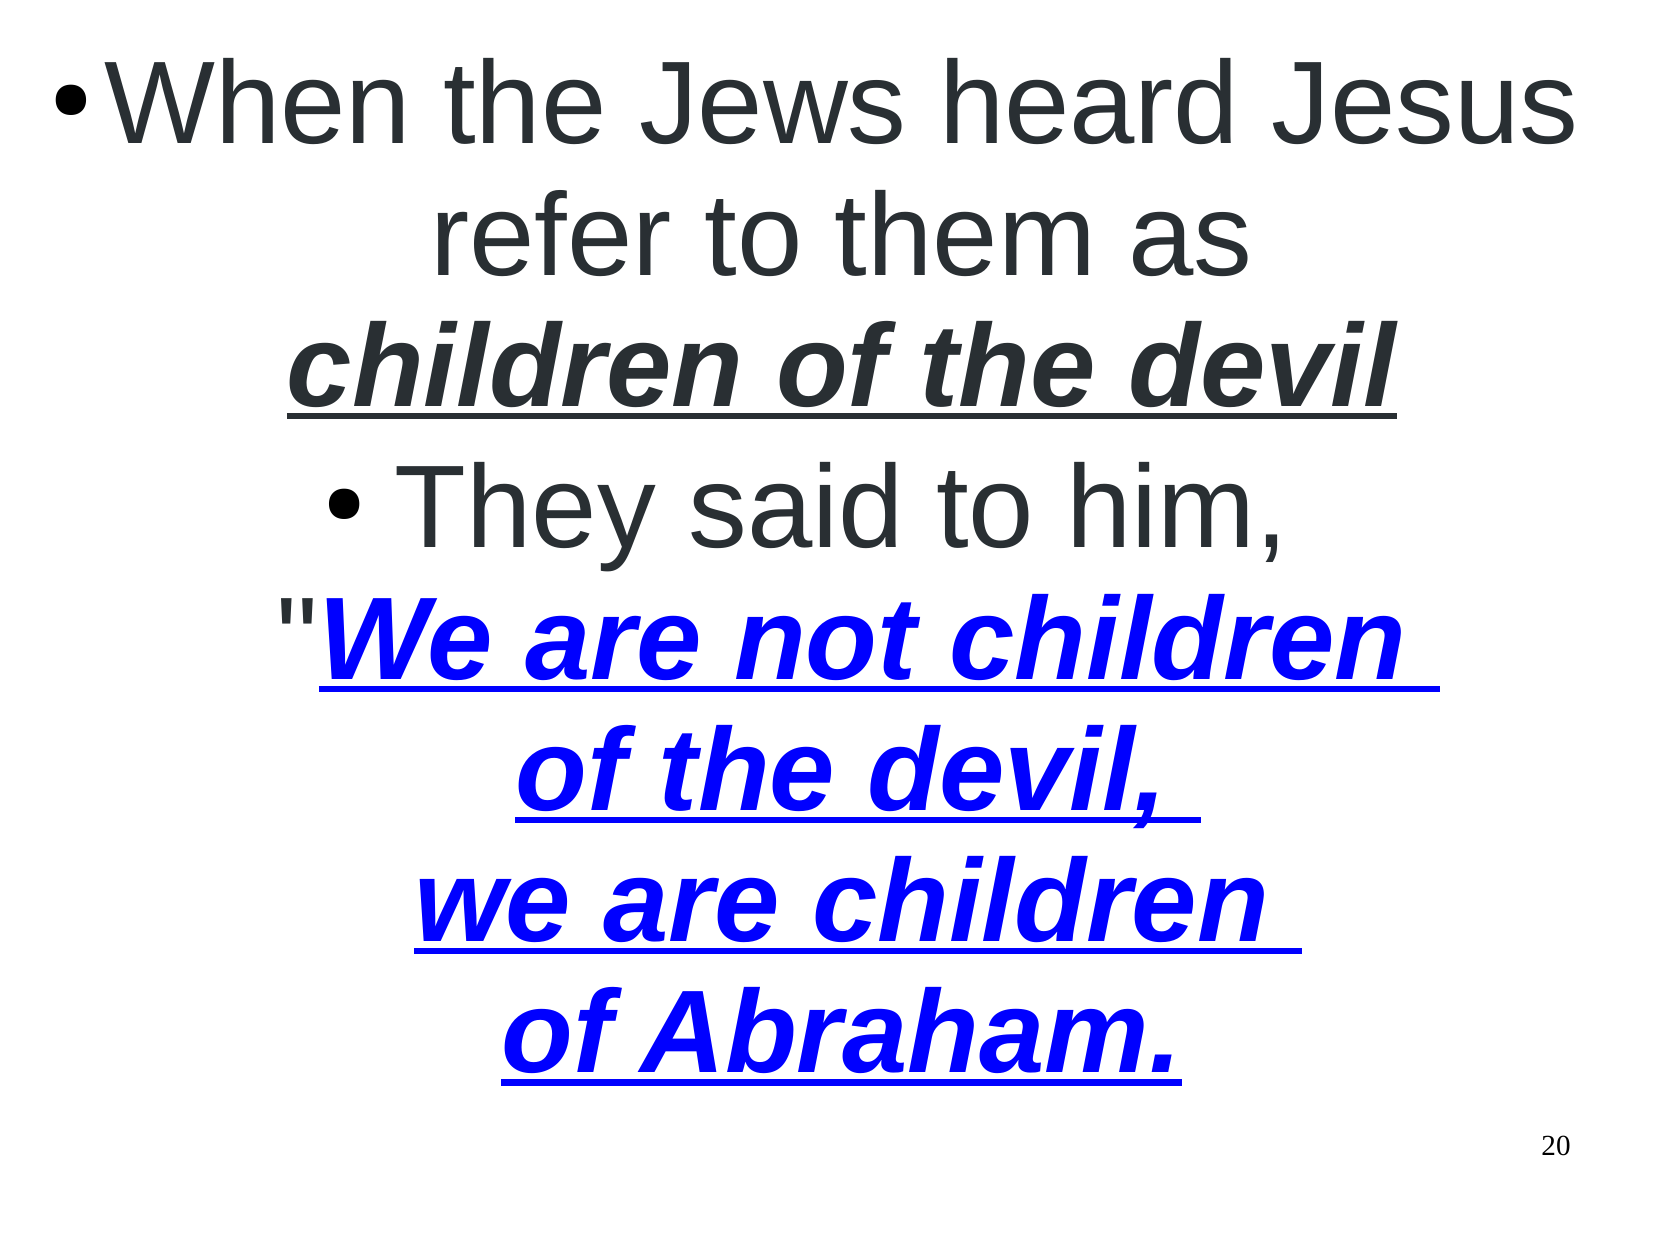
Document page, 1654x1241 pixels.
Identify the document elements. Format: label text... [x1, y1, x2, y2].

list When the Jews heard Jesus refer to them as children of the devil They said to him, "We are not children of the devil, we are children of Abraham. [37, 37, 1613, 1201]
